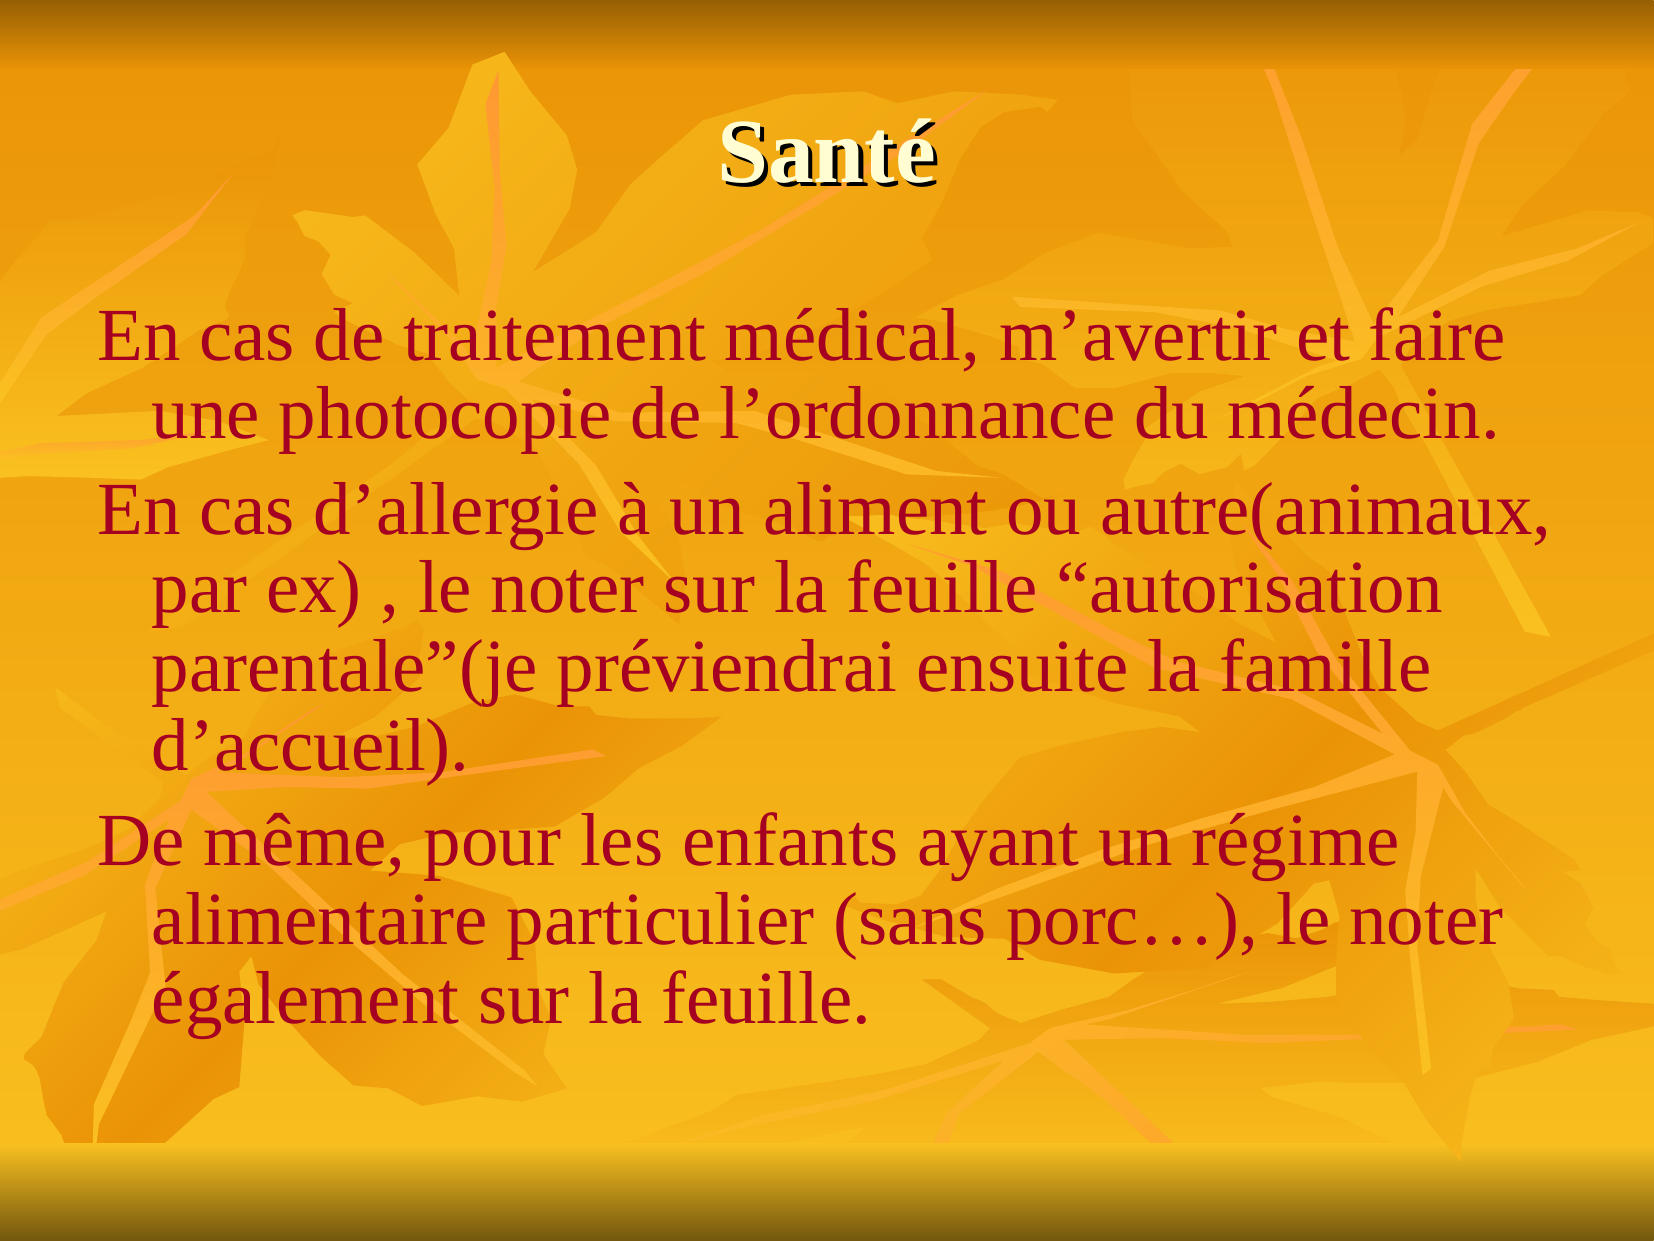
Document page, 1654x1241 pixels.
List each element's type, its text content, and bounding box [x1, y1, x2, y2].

text_box En cas de traitement médical, m’avertir et faire une photocopie de l’ordonnance du médecin. En cas d’allergie à un aliment ou autre(animaux, par ex) , le noter sur la feuille “autorisation parentale”(je préviendrai ensuite la famille d’accueil). De même, pour les enfants ayant un régime alimentaire particulier (sans porc…), le noter également sur la feuille. [82, 289, 1571, 1137]
title Santé [82, 50, 1571, 257]
